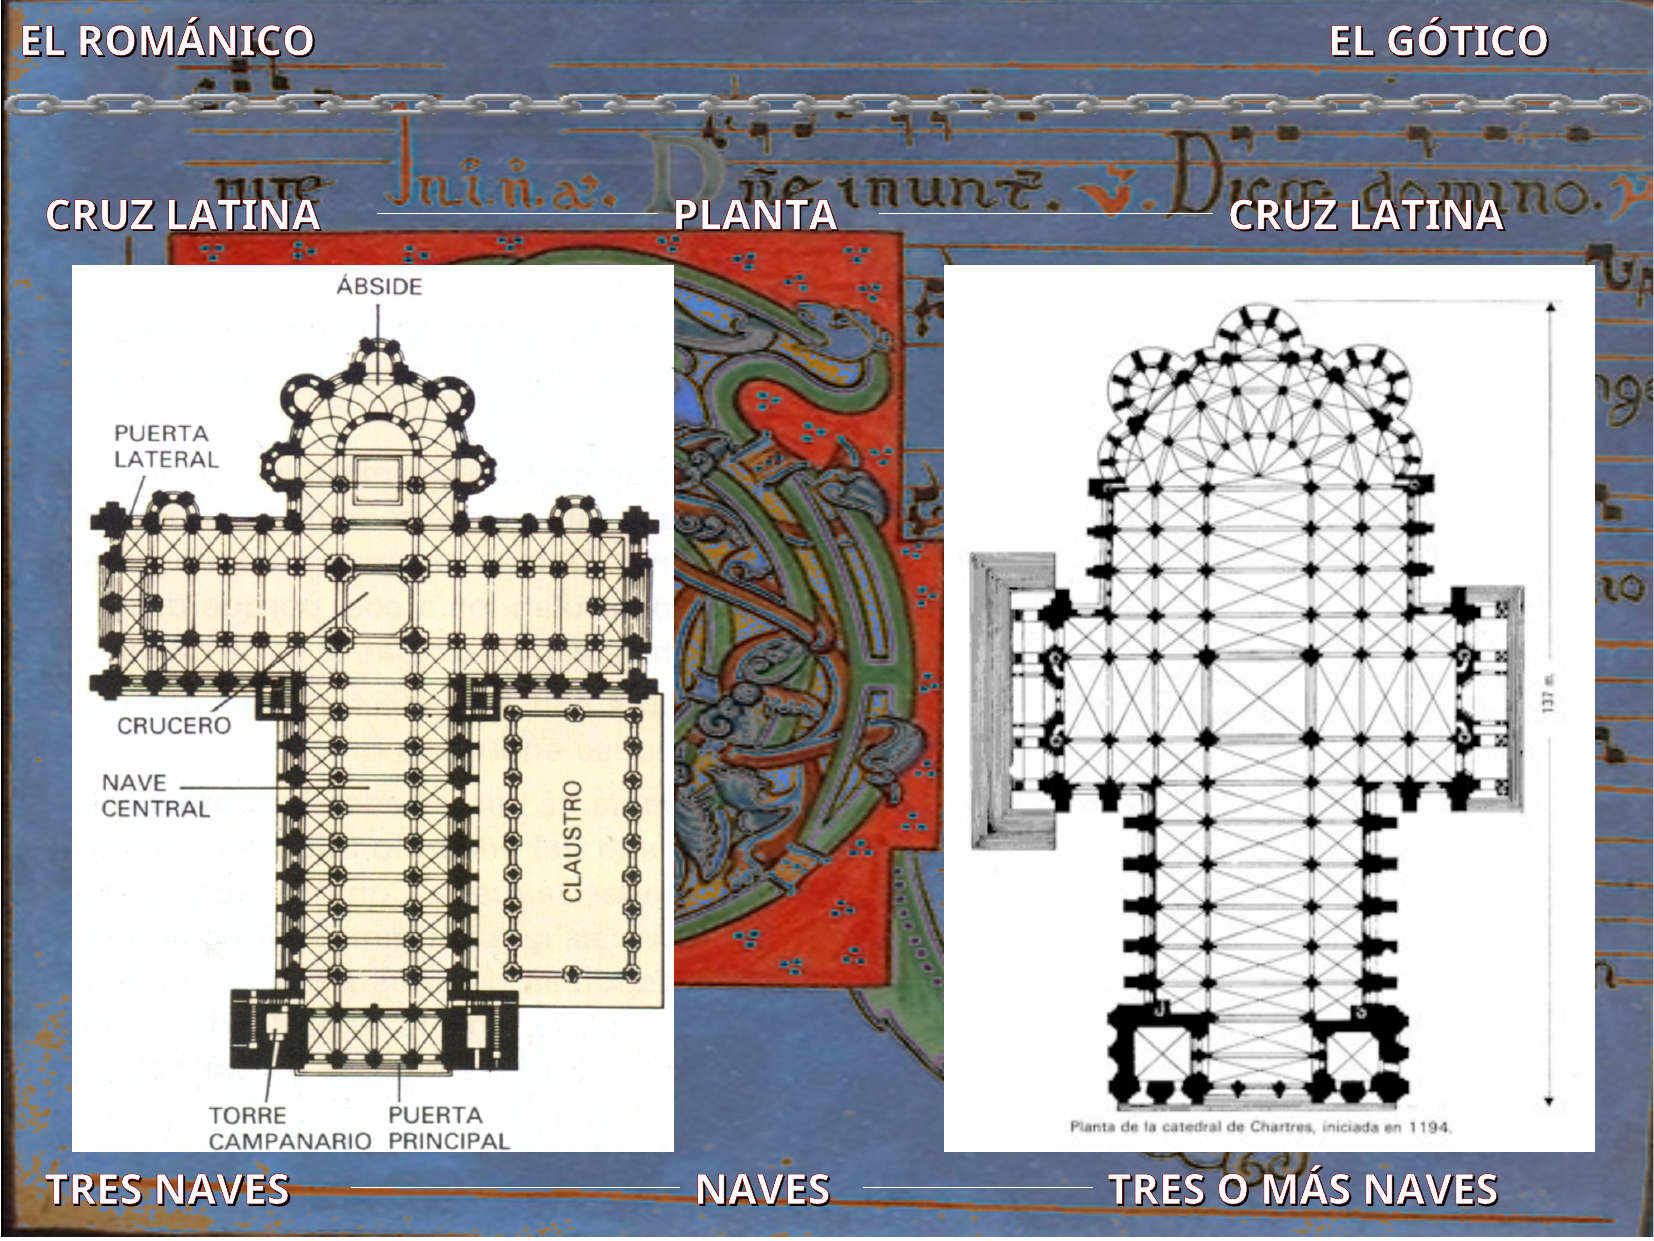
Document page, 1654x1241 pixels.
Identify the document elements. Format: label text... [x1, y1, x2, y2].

text_box PLANTA [657, 177, 880, 241]
text_box CRUZ LATINA [1212, 177, 1387, 241]
text_box [1387, 177, 1418, 249]
text_box TRES O MÁS NAVES [1092, 1152, 1577, 1216]
text_box CRUZ LATINA [1418, 177, 1561, 241]
picture [0, 0, 1654, 1237]
text_box EL ROMÁNICO [4, 3, 370, 67]
text_box TRES NAVES [29, 1151, 352, 1216]
text_box NAVES [679, 1151, 864, 1216]
text_box EL GÓTICO [1313, 3, 1597, 67]
text_box CRUZ LATINA [29, 177, 378, 241]
